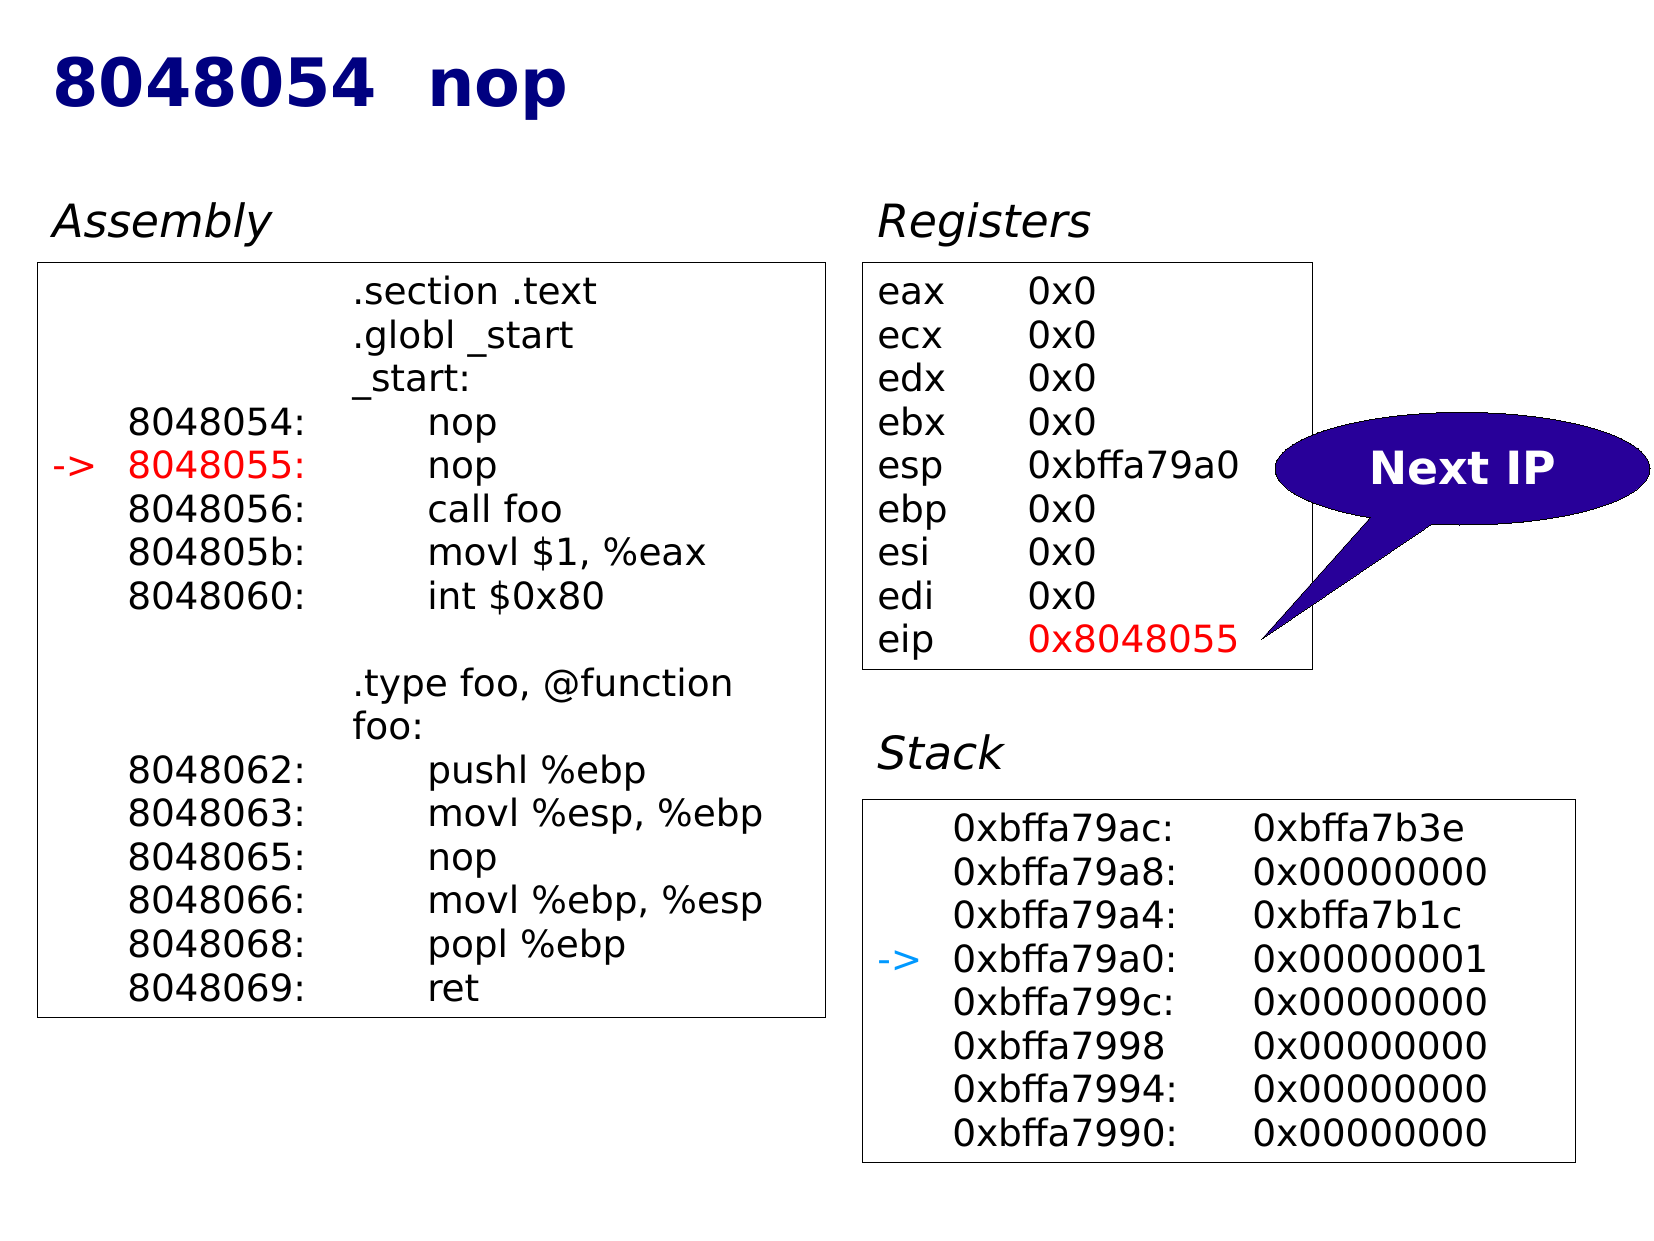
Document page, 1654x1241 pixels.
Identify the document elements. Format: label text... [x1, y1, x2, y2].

text_box Next IP [1261, 412, 1651, 640]
text_box Registers [862, 187, 1126, 256]
text_box 0xbffa79ac: 0xbffa7b3e 0xbffa79a8: 0x00000000 0xbffa79a4: 0xbffa7b1c -> 0xbffa79a0: 0x00000001 0xbffa799c: 0x00000000 0xbffa7998 0x00000000 0xbffa7994: 0x00000000 0xbffa7990: 0x00000000 [862, 799, 1576, 1163]
text_box eax 0x0 ecx 0x0 edx 0x0 ebx 0x0 esp 0xbffa79a0 ebp 0x0 esi 0x0 edi 0x0 eip 0x8048055 [862, 262, 1313, 670]
text_box Assembly [37, 187, 301, 256]
text_box Stack [862, 719, 1051, 788]
text_box 8048054 nop [37, 37, 863, 131]
text_box .section .text .globl _start _start: 8048054: nop -> 8048055: nop 8048056: call foo 804805b: movl $1, %eax 8048060: int $0x80 .type foo, @function foo: 8048062: pushl %ebp 8048063: movl %esp, %ebp 8048065: nop 8048066: movl %ebp, %esp 8048068: popl %ebp 8048069: ret [37, 262, 826, 1018]
